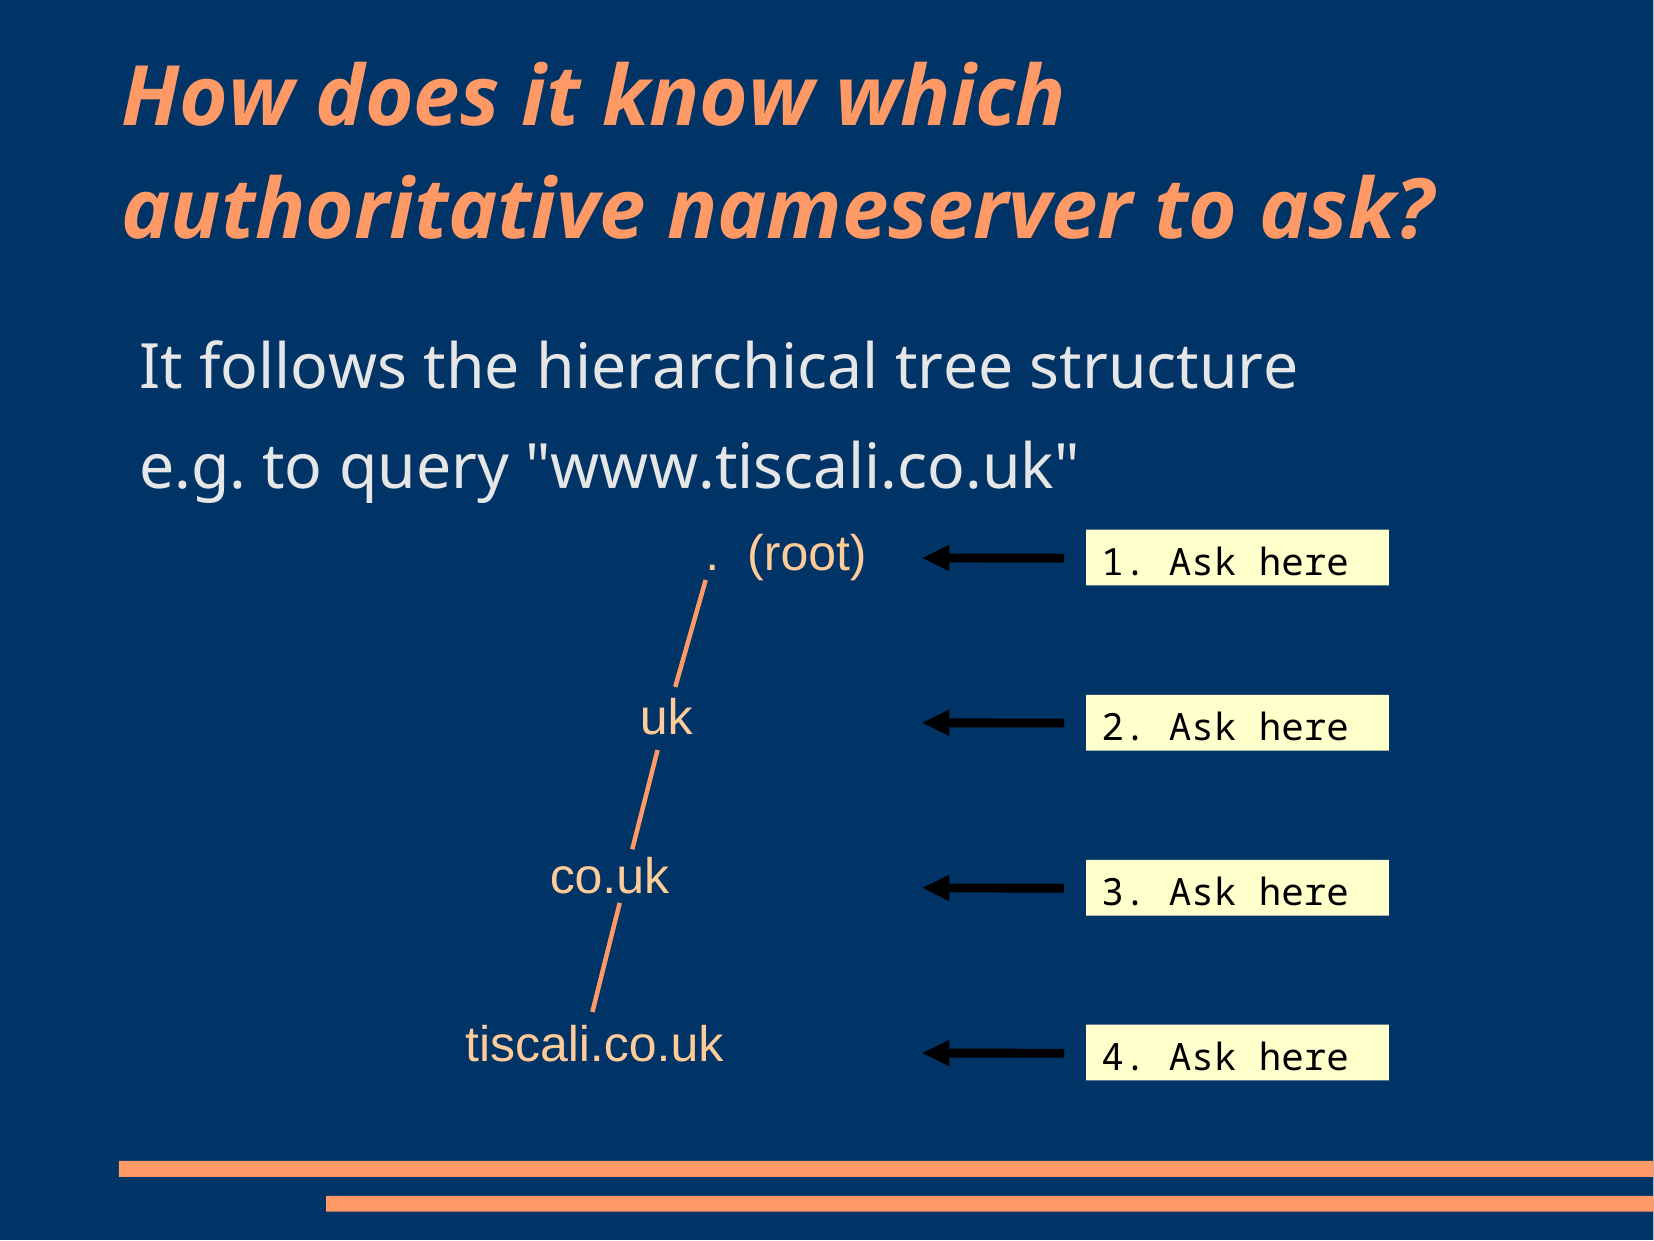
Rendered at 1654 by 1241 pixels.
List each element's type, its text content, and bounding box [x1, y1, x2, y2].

text_box 4. Ask here [1086, 1024, 1389, 1081]
text_box . (root) [705, 525, 868, 601]
title How does it know which authoritative nameserver to ask? [121, 46, 1534, 254]
list It follows the hierarchical tree structure e.g. to query "www.tiscali.co.uk" [121, 322, 1561, 1133]
text_box tiscali.co.uk [465, 1016, 724, 1092]
text_box co.uk [549, 848, 670, 924]
text_box 2. Ask here [1086, 694, 1389, 751]
text_box 3. Ask here [1086, 859, 1389, 916]
text_box uk [640, 689, 693, 765]
text_box 1. Ask here [1086, 529, 1389, 586]
